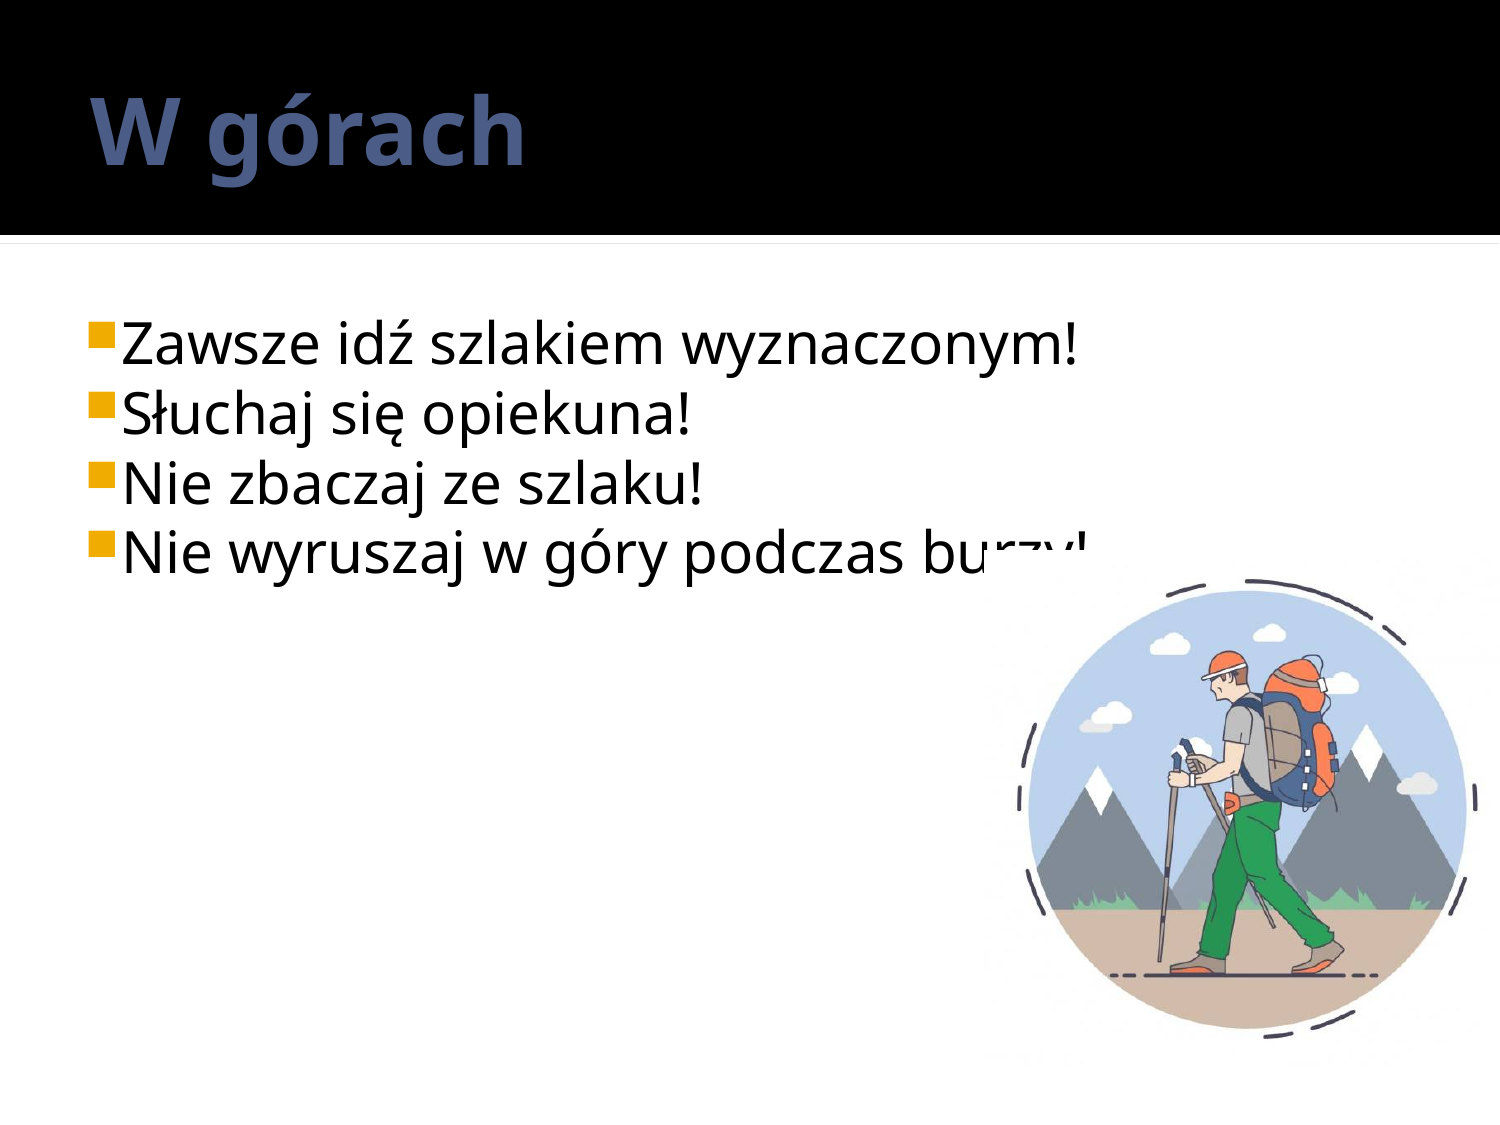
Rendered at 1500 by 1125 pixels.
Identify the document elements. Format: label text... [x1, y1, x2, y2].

list Zawsze idź szlakiem wyznaczonym! Słuchaj się opiekuna! Nie zbaczaj ze szlaku! Nie wyruszaj w góry podczas burzy! [75, 291, 1426, 1051]
title W górach [75, 25, 1426, 232]
picture [984, 550, 1500, 1067]
